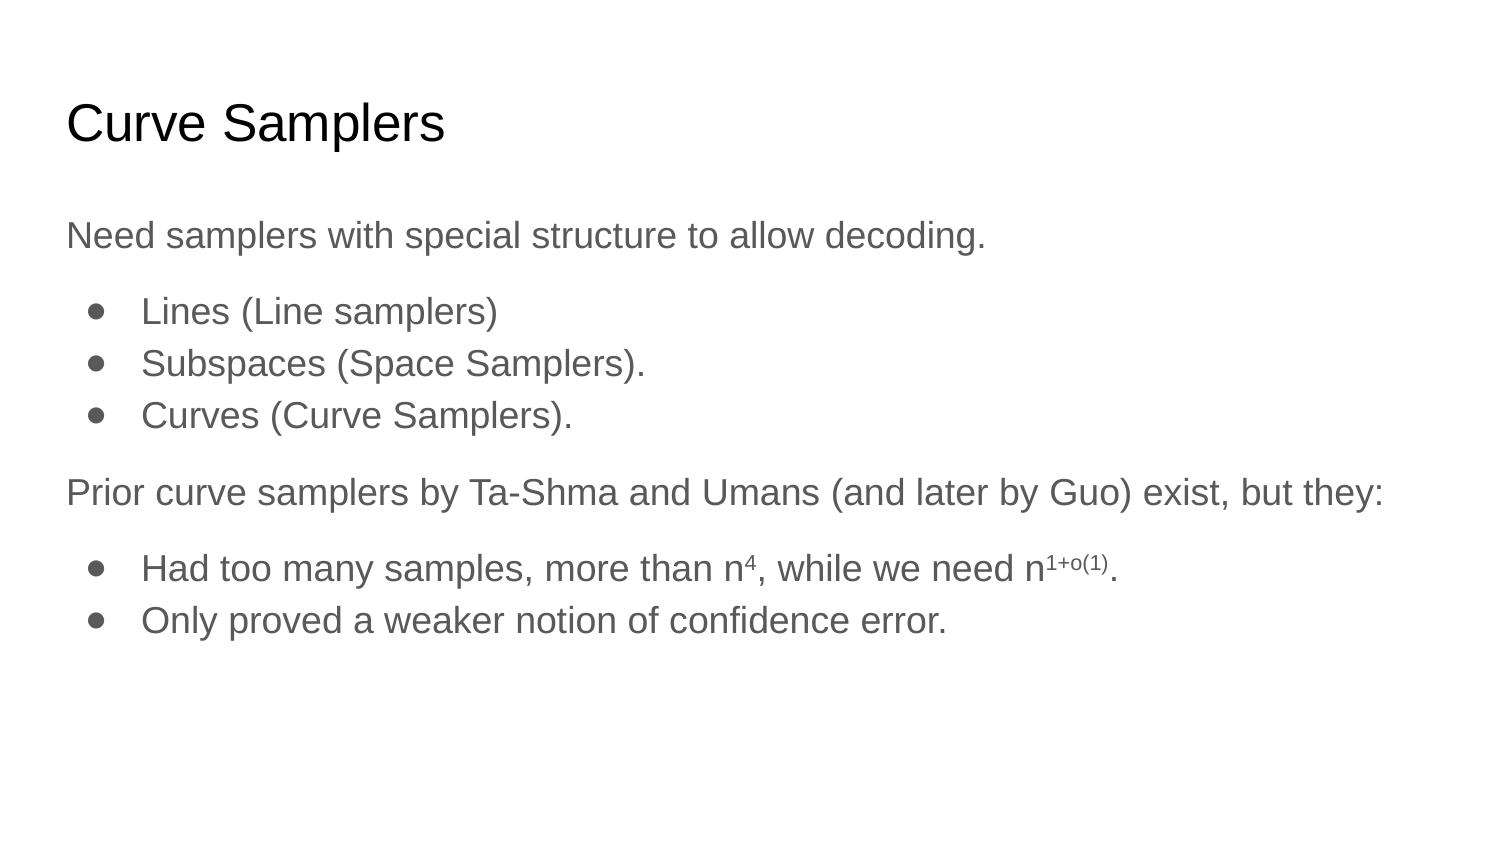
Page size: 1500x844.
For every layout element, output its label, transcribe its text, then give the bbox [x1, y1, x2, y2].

title Curve Samplers [51, 72, 1449, 167]
list Need samplers with special structure to allow decoding. Lines (Line samplers) Subspaces (Space Samplers). Curves (Curve Samplers). Prior curve samplers by Ta-Shma and Umans (and later by Guo) exist, but they: Had too many samples, more than n4, while we need n1+o(1). Only proved a weaker notion of confidence error. [51, 189, 1449, 750]
